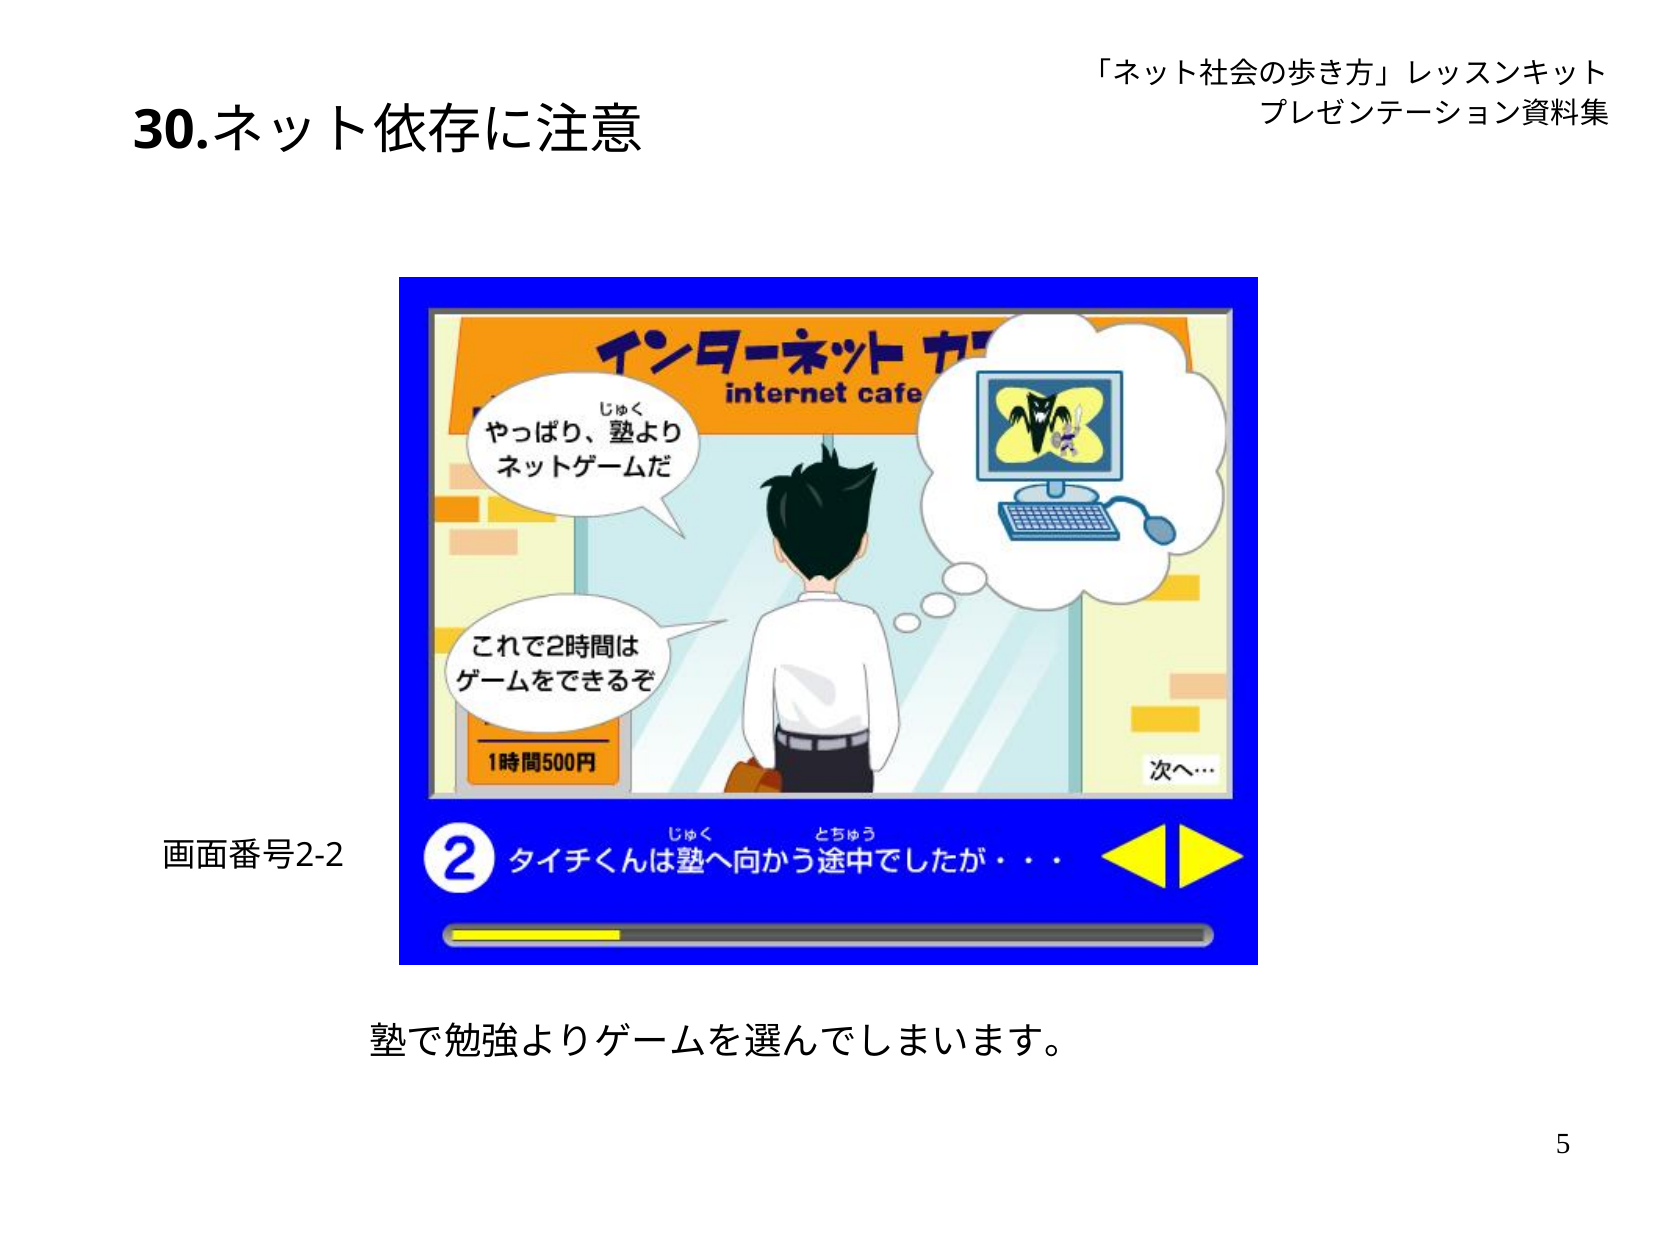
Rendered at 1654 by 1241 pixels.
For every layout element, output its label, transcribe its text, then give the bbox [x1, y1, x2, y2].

text_box 30.ネット依存に注意 [118, 88, 1093, 169]
text_box 「ネット社会の歩き方」レッスンキット プレゼンテーション資料集 [1062, 44, 1625, 139]
picture [399, 277, 1258, 965]
text_box 塾で勉強よりゲームを選んでしまいます。 [354, 1003, 1329, 1074]
text_box 画面番号2-2 [147, 826, 384, 882]
